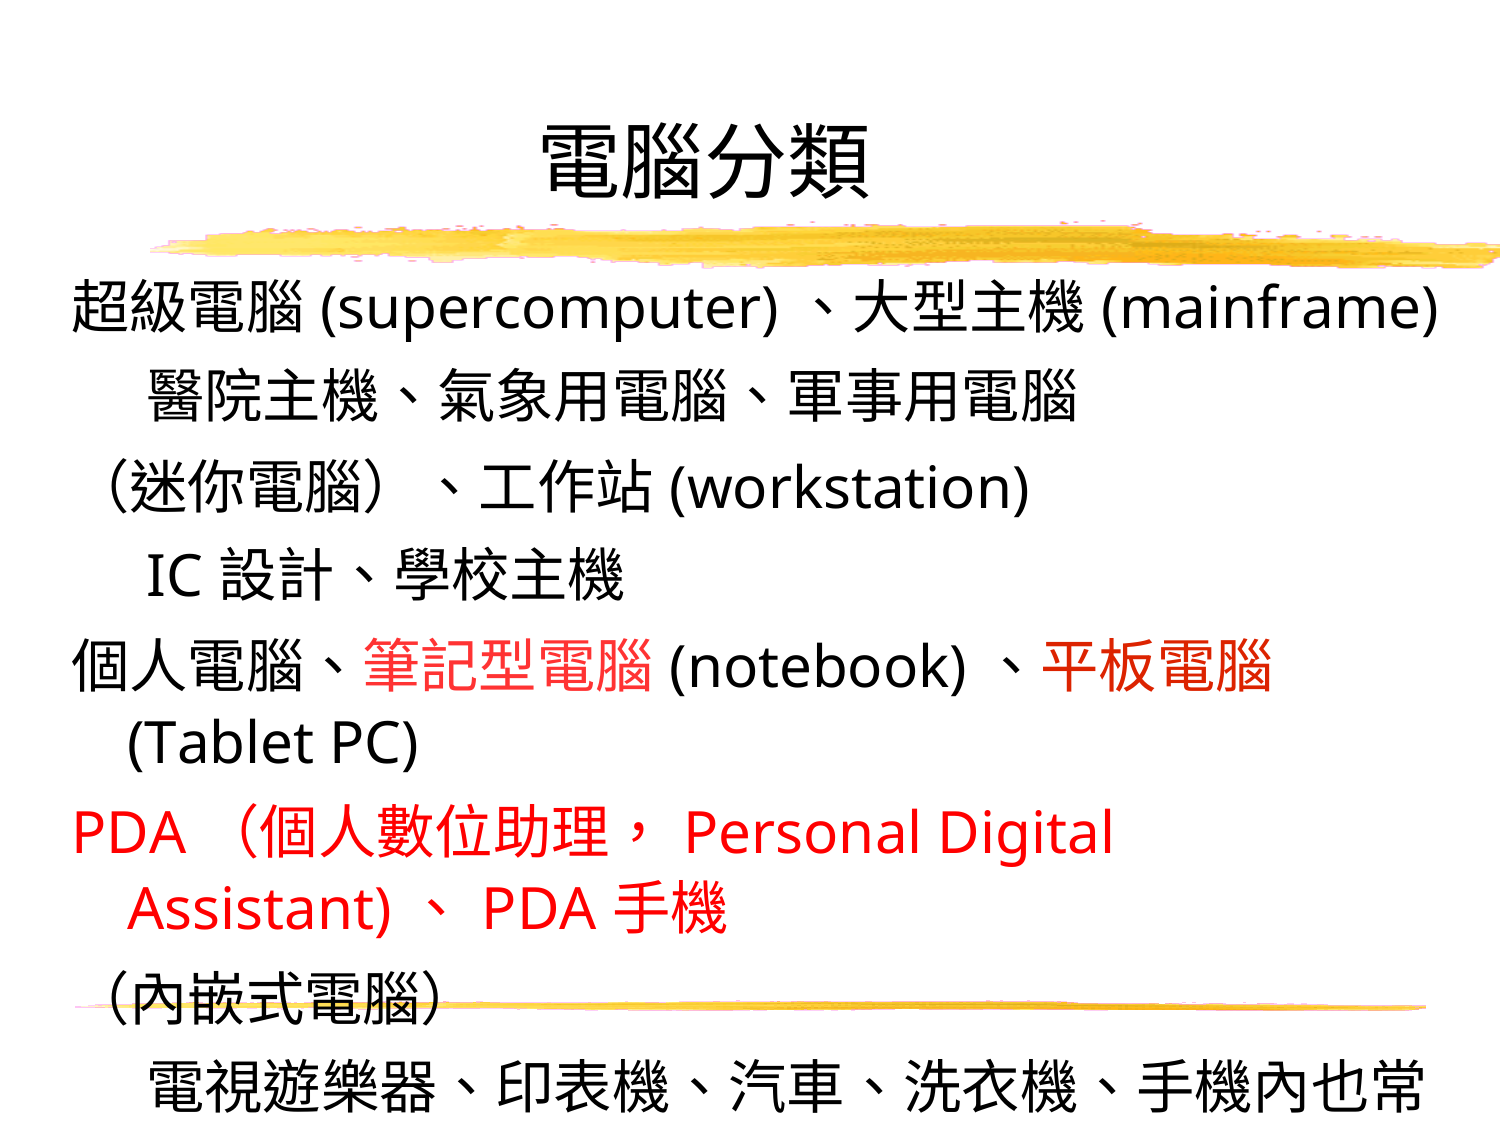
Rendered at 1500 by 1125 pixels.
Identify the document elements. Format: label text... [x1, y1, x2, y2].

list 超級電腦(supercomputer)、大型主機(mainframe) 醫院主機、氣象用電腦、軍事用電腦 （迷你電腦）、工作站(workstation) IC設計、學校主機 個人電腦、筆記型電腦(notebook)、平板電腦(Tablet PC) PDA（個人數位助理，Personal Digital Assistant)、PDA手機 （內嵌式電腦） 電視遊樂器、印表機、汽車、洗衣機、手機內也常常有電腦 [56, 260, 1470, 1019]
picture [150, 215, 1500, 279]
title 電腦分類 [66, 22, 1342, 225]
